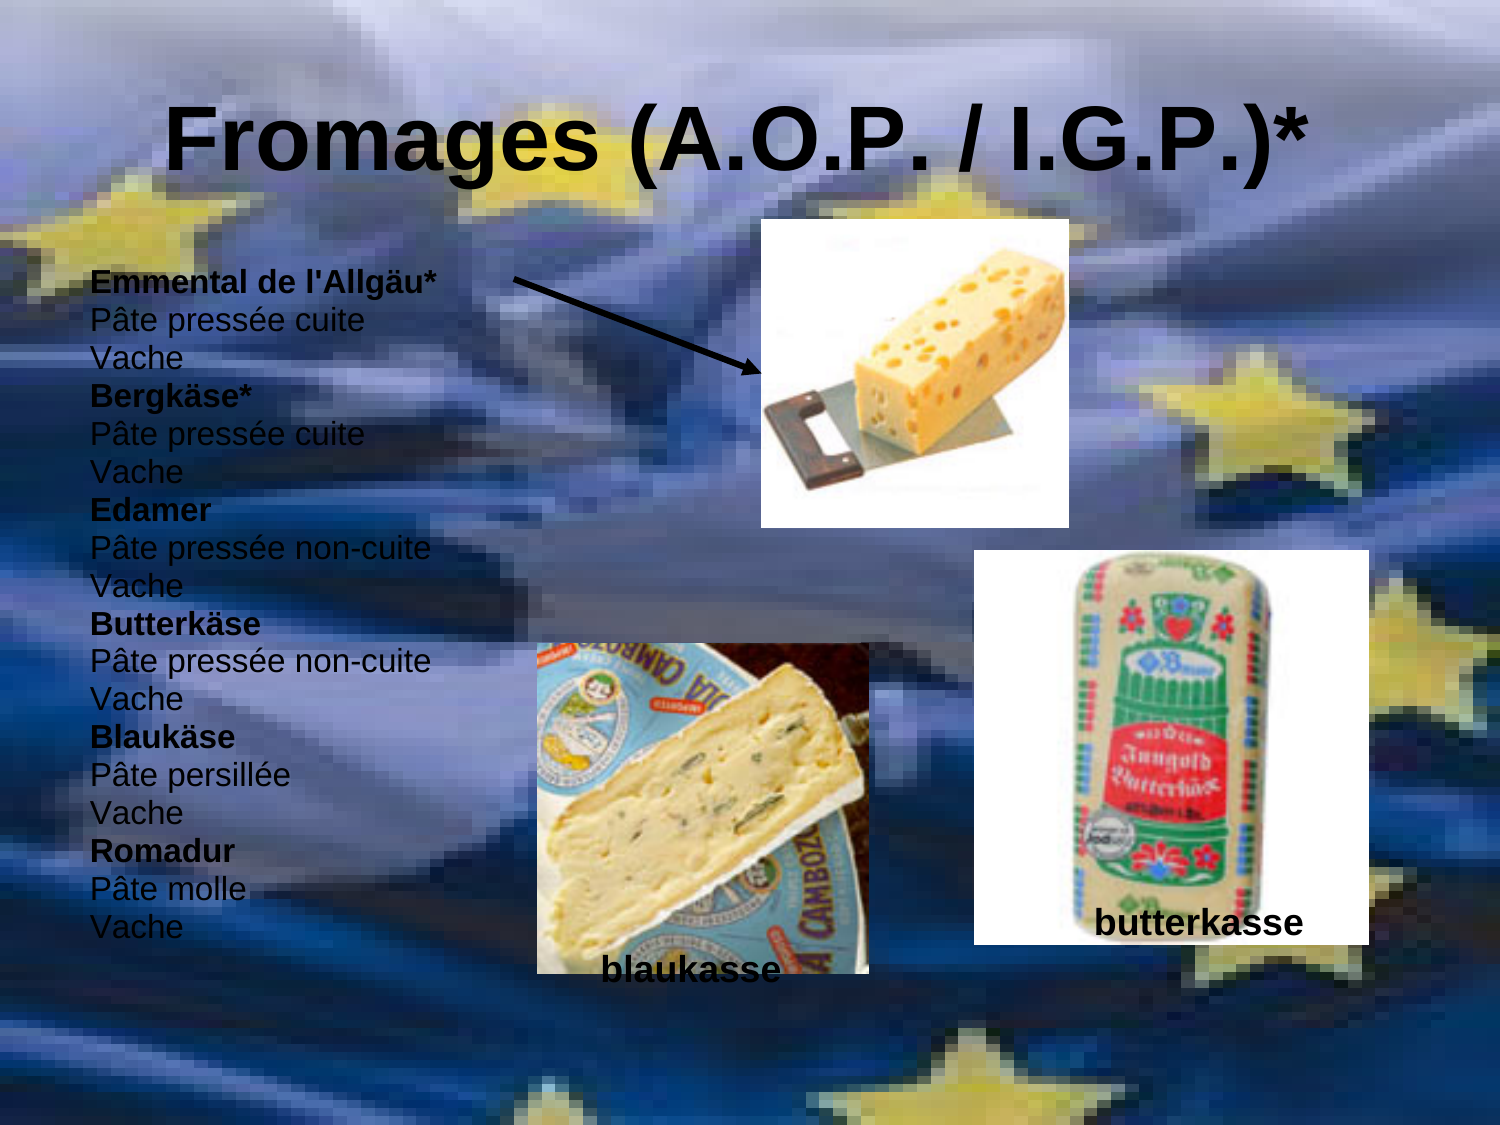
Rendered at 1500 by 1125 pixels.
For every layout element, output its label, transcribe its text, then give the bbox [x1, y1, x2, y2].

text_box blaukasse [537, 940, 845, 999]
picture [0, 0, 1500, 1125]
list Emmental de l'Allgäu* Pâte pressée cuite Vache Bergkäse* Pâte pressée cuite Vache Edamer Pâte pressée non-cuite Vache Butterkäse Pâte pressée non-cuite Vache Blaukäse Pâte persillée Vache Romadur Pâte molle Vache [75, 262, 738, 1006]
text_box butterkasse [1033, 893, 1365, 951]
title Fromages (A.O.P. / I.G.P.)* [75, 45, 1426, 233]
